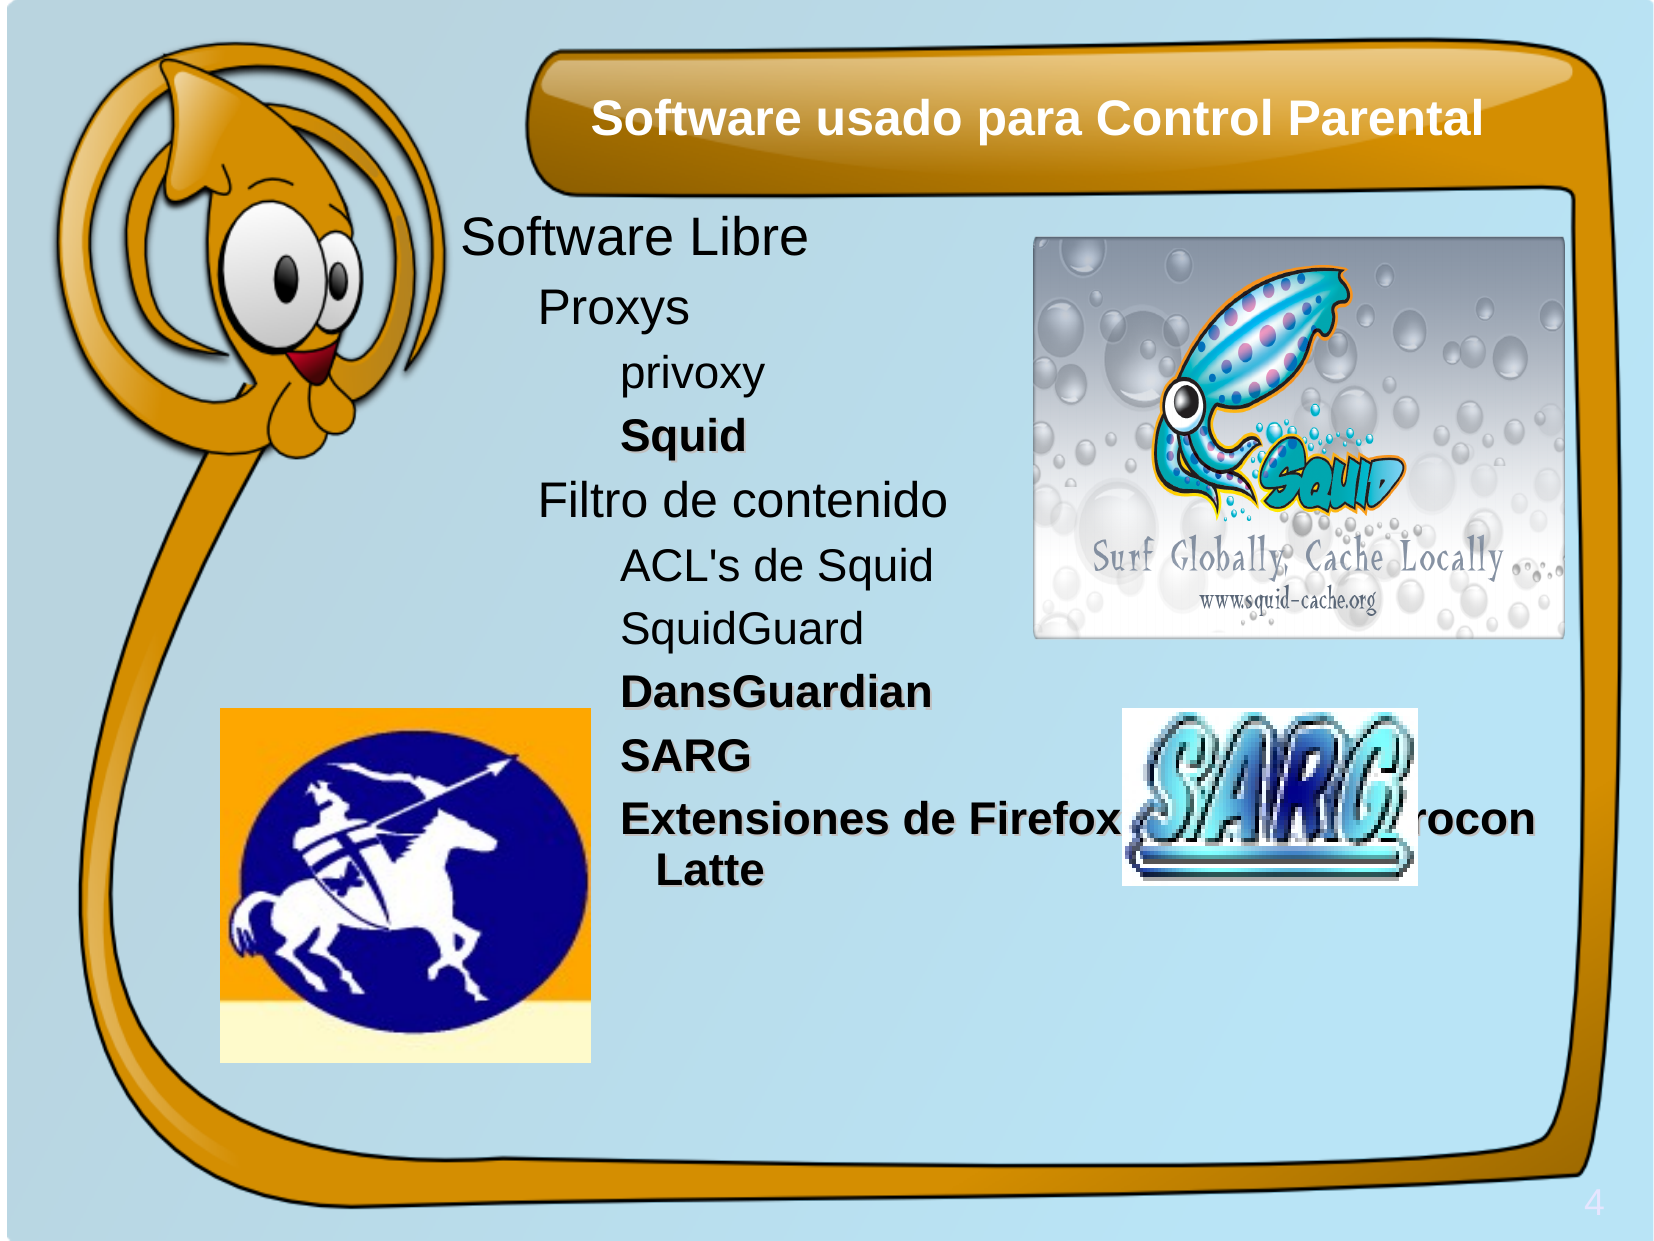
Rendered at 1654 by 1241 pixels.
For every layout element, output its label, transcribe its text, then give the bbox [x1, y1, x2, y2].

picture [7, 0, 1654, 1241]
list Software Libre Proxys privoxy Squid Filtro de contenido ACL's de Squid SquidGuard DansGuardian SARG Extensiones de Firefox FoxFilter y Procon Latte [442, 206, 1565, 1123]
title Software usado para Control Parental [590, 59, 1595, 178]
